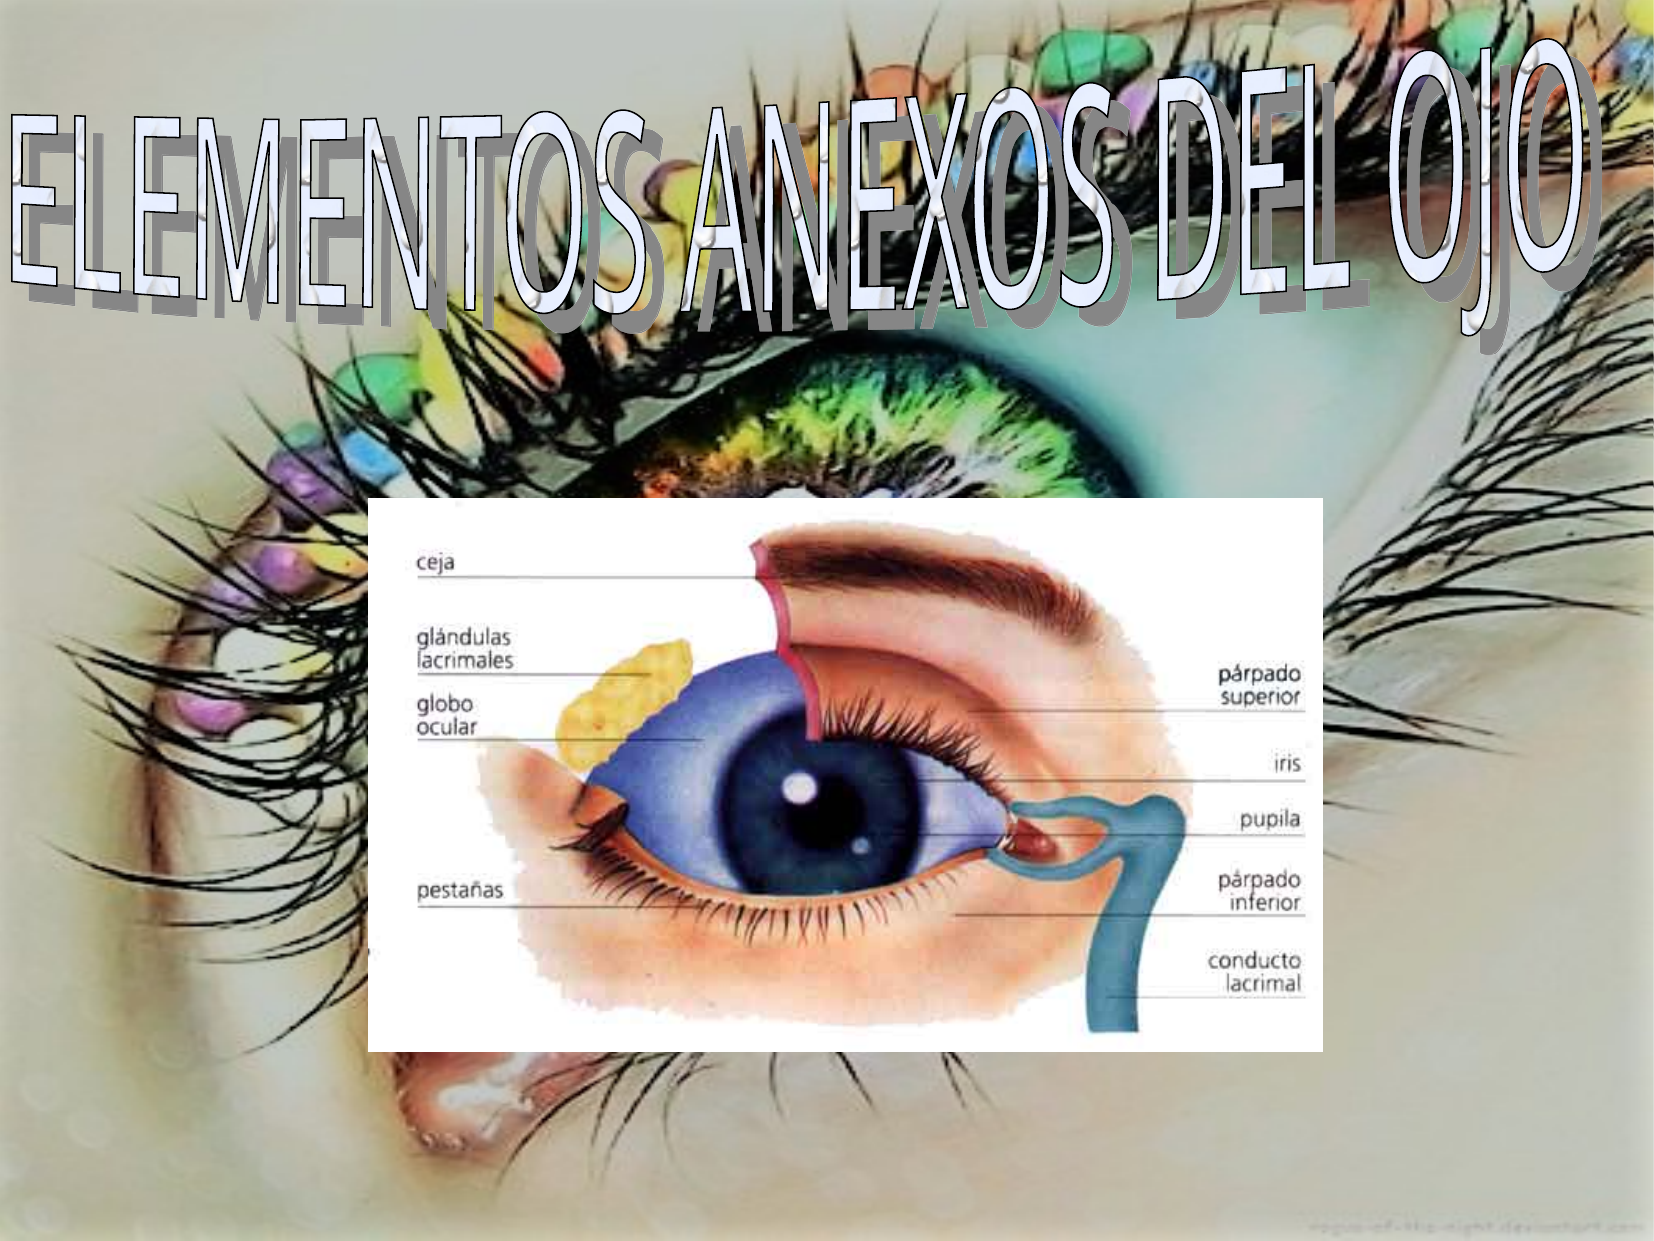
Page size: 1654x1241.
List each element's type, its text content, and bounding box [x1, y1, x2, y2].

text_box ELEMENTOS ANEXOS DEL OJO [506, 111, 582, 314]
text_box ELEMENTOS ANEXOS DEL OJO [1461, 47, 1491, 336]
text_box ELEMENTOS ANEXOS DEL OJO [679, 107, 753, 312]
text_box ELEMENTOS ANEXOS DEL OJO [902, 93, 969, 310]
text_box ELEMENTOS ANEXOS DEL OJO [133, 116, 180, 298]
text_box ELEMENTOS ANEXOS DEL OJO [440, 115, 502, 311]
text_box ELEMENTOS ANEXOS DEL OJO [11, 114, 58, 287]
text_box ELEMENTOS ANEXOS DEL OJO [1388, 50, 1464, 283]
text_box ELEMENTOS ANEXOS DEL OJO [74, 115, 121, 293]
text_box ELEMENTOS ANEXOS DEL OJO [1060, 82, 1113, 308]
text_box ELEMENTOS ANEXOS DEL OJO [362, 117, 429, 310]
text_box ELEMENTOS ANEXOS DEL OJO [196, 118, 279, 304]
text_box ELEMENTOS ANEXOS DEL OJO [1303, 64, 1350, 291]
picture [0, 0, 1654, 1241]
text_box ELEMENTOS ANEXOS DEL OJO [763, 101, 829, 312]
text_box ELEMENTOS ANEXOS DEL OJO [593, 110, 646, 314]
text_box ELEMENTOS ANEXOS DEL OJO [1157, 76, 1224, 300]
text_box ELEMENTOS ANEXOS DEL OJO [849, 97, 897, 310]
text_box ELEMENTOS ANEXOS DEL OJO [1240, 67, 1287, 295]
text_box ELEMENTOS ANEXOS DEL OJO [973, 87, 1049, 310]
text_box ELEMENTOS ANEXOS DEL OJO [299, 119, 347, 307]
text_box ELEMENTOS ANEXOS DEL OJO [1508, 38, 1583, 273]
